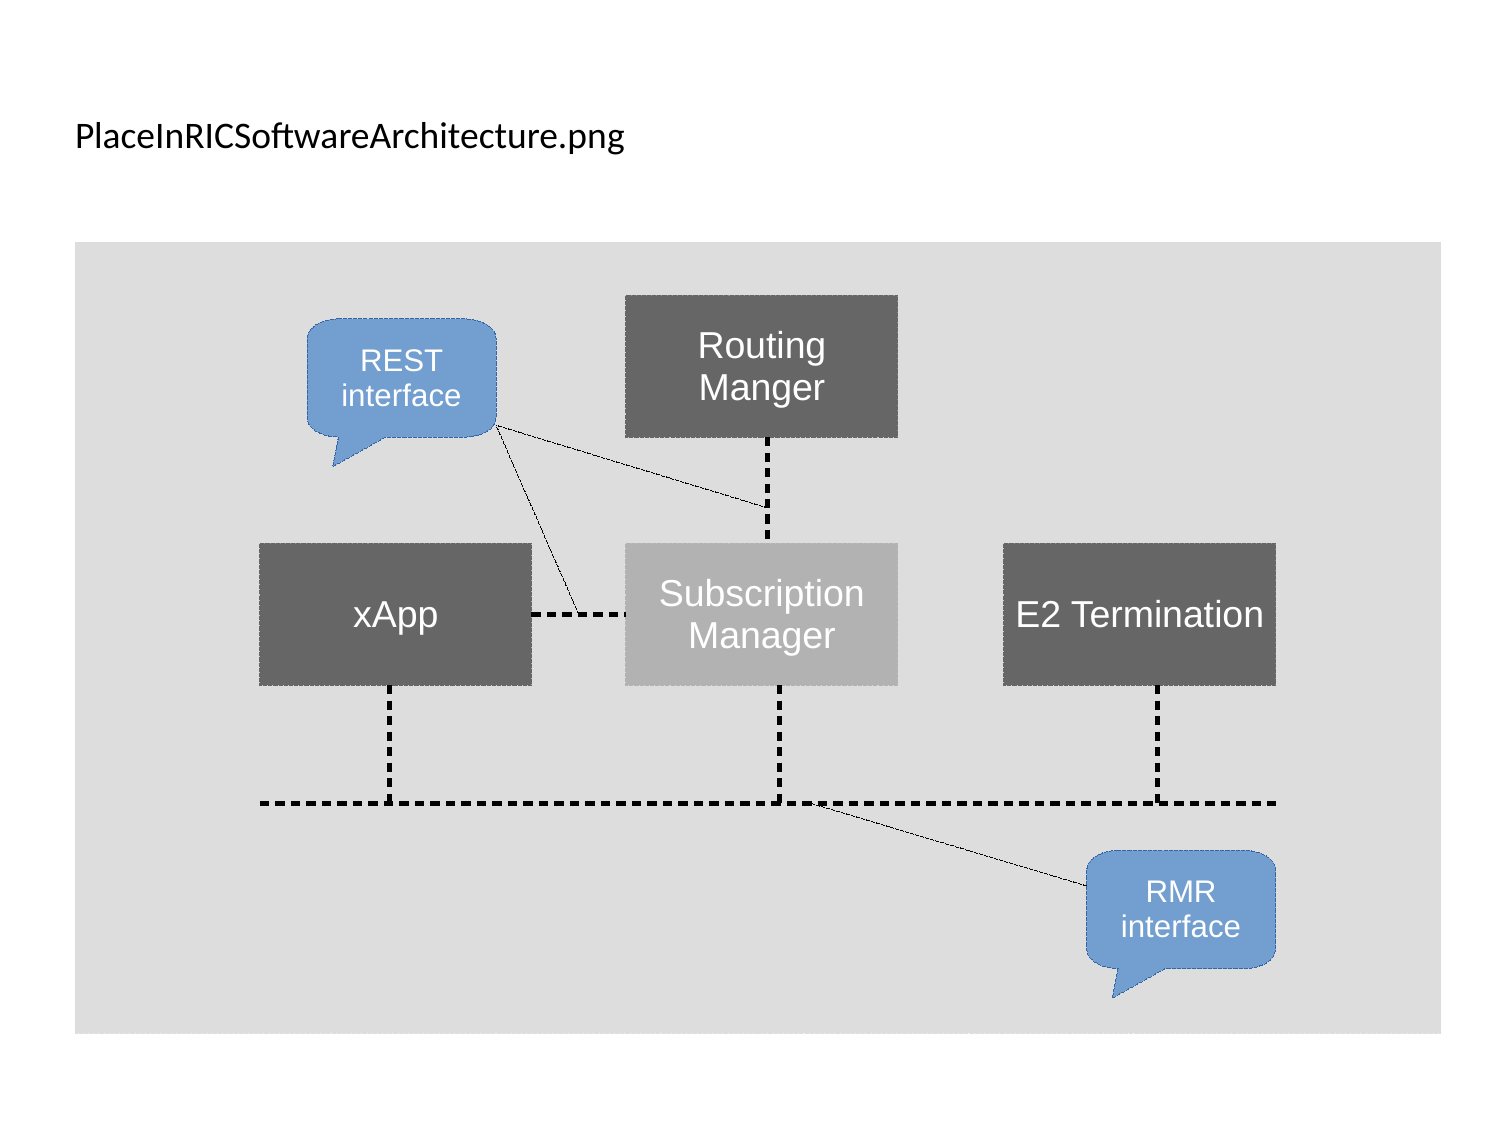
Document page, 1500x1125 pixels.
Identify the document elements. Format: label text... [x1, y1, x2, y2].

text_box Routing Manger [625, 295, 898, 438]
text_box xApp [259, 543, 532, 686]
text_box [75, 242, 1441, 1034]
title PlaceInRICSoftwareArchitecture.png [75, 45, 1425, 233]
text_box Subscription Manager [625, 543, 898, 686]
text_box REST interface [307, 318, 497, 467]
text_box RMR interface [1086, 850, 1276, 999]
text_box E2 Termination [1003, 543, 1276, 686]
